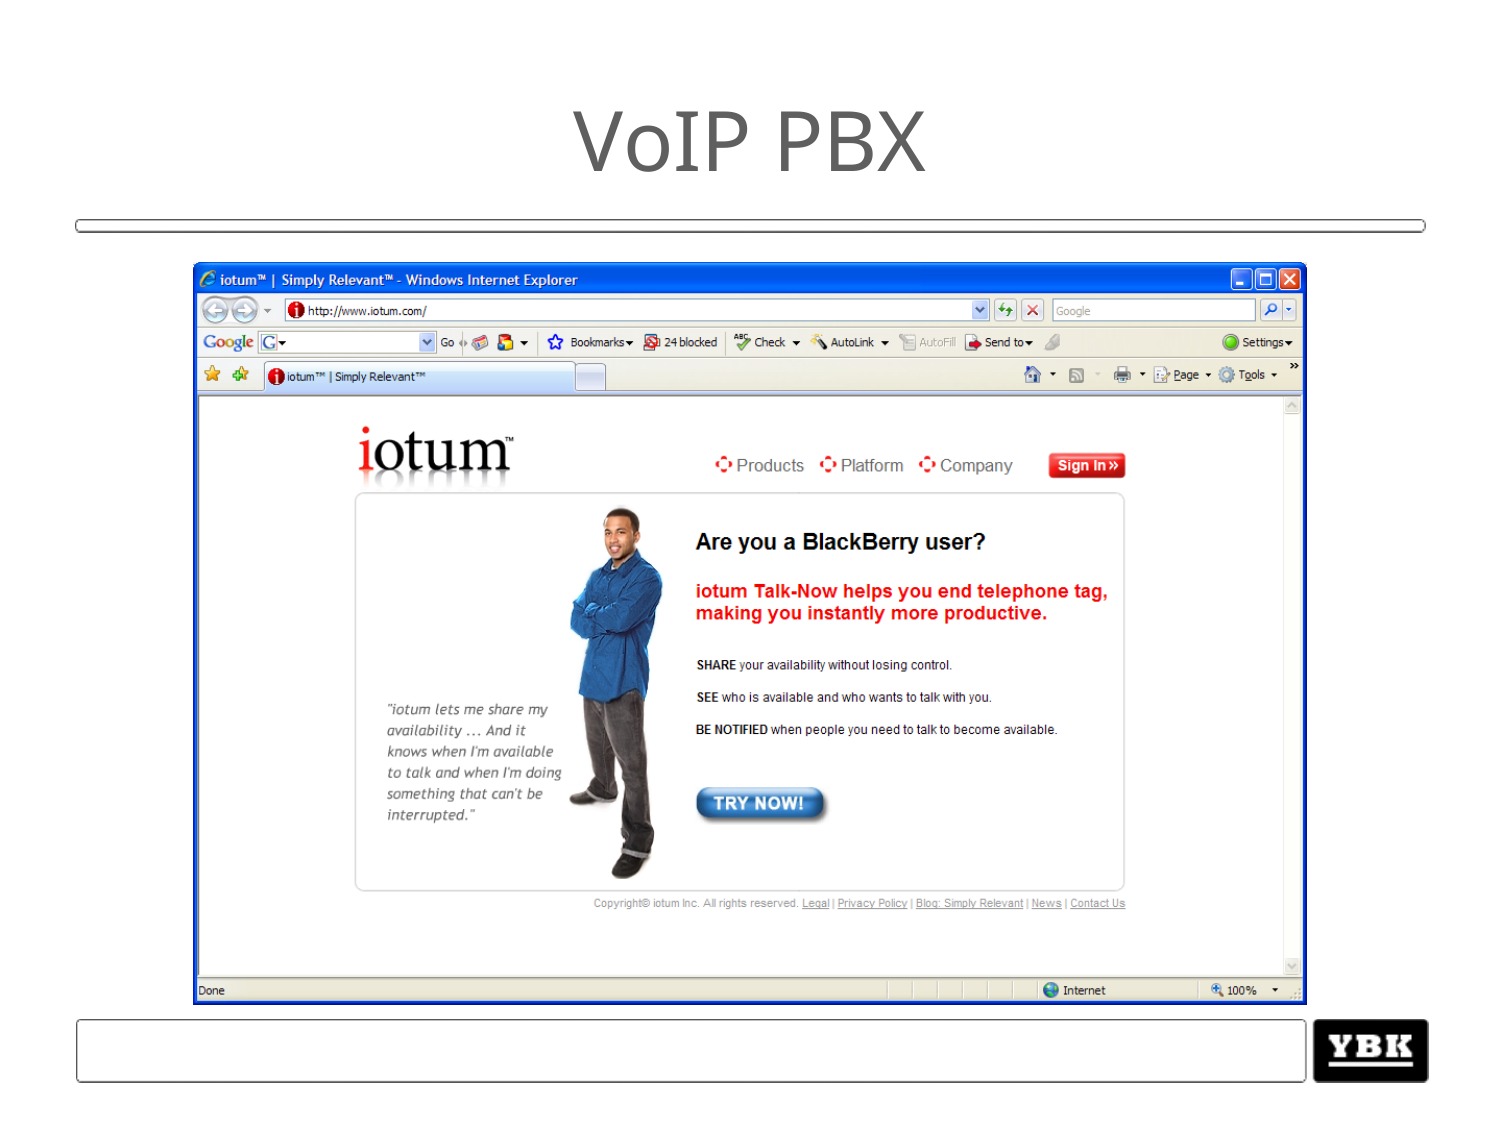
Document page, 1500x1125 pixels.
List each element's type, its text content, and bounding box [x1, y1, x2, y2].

picture [193, 262, 1307, 1005]
title VoIP PBX [75, 45, 1426, 233]
picture [76, 1019, 1429, 1083]
